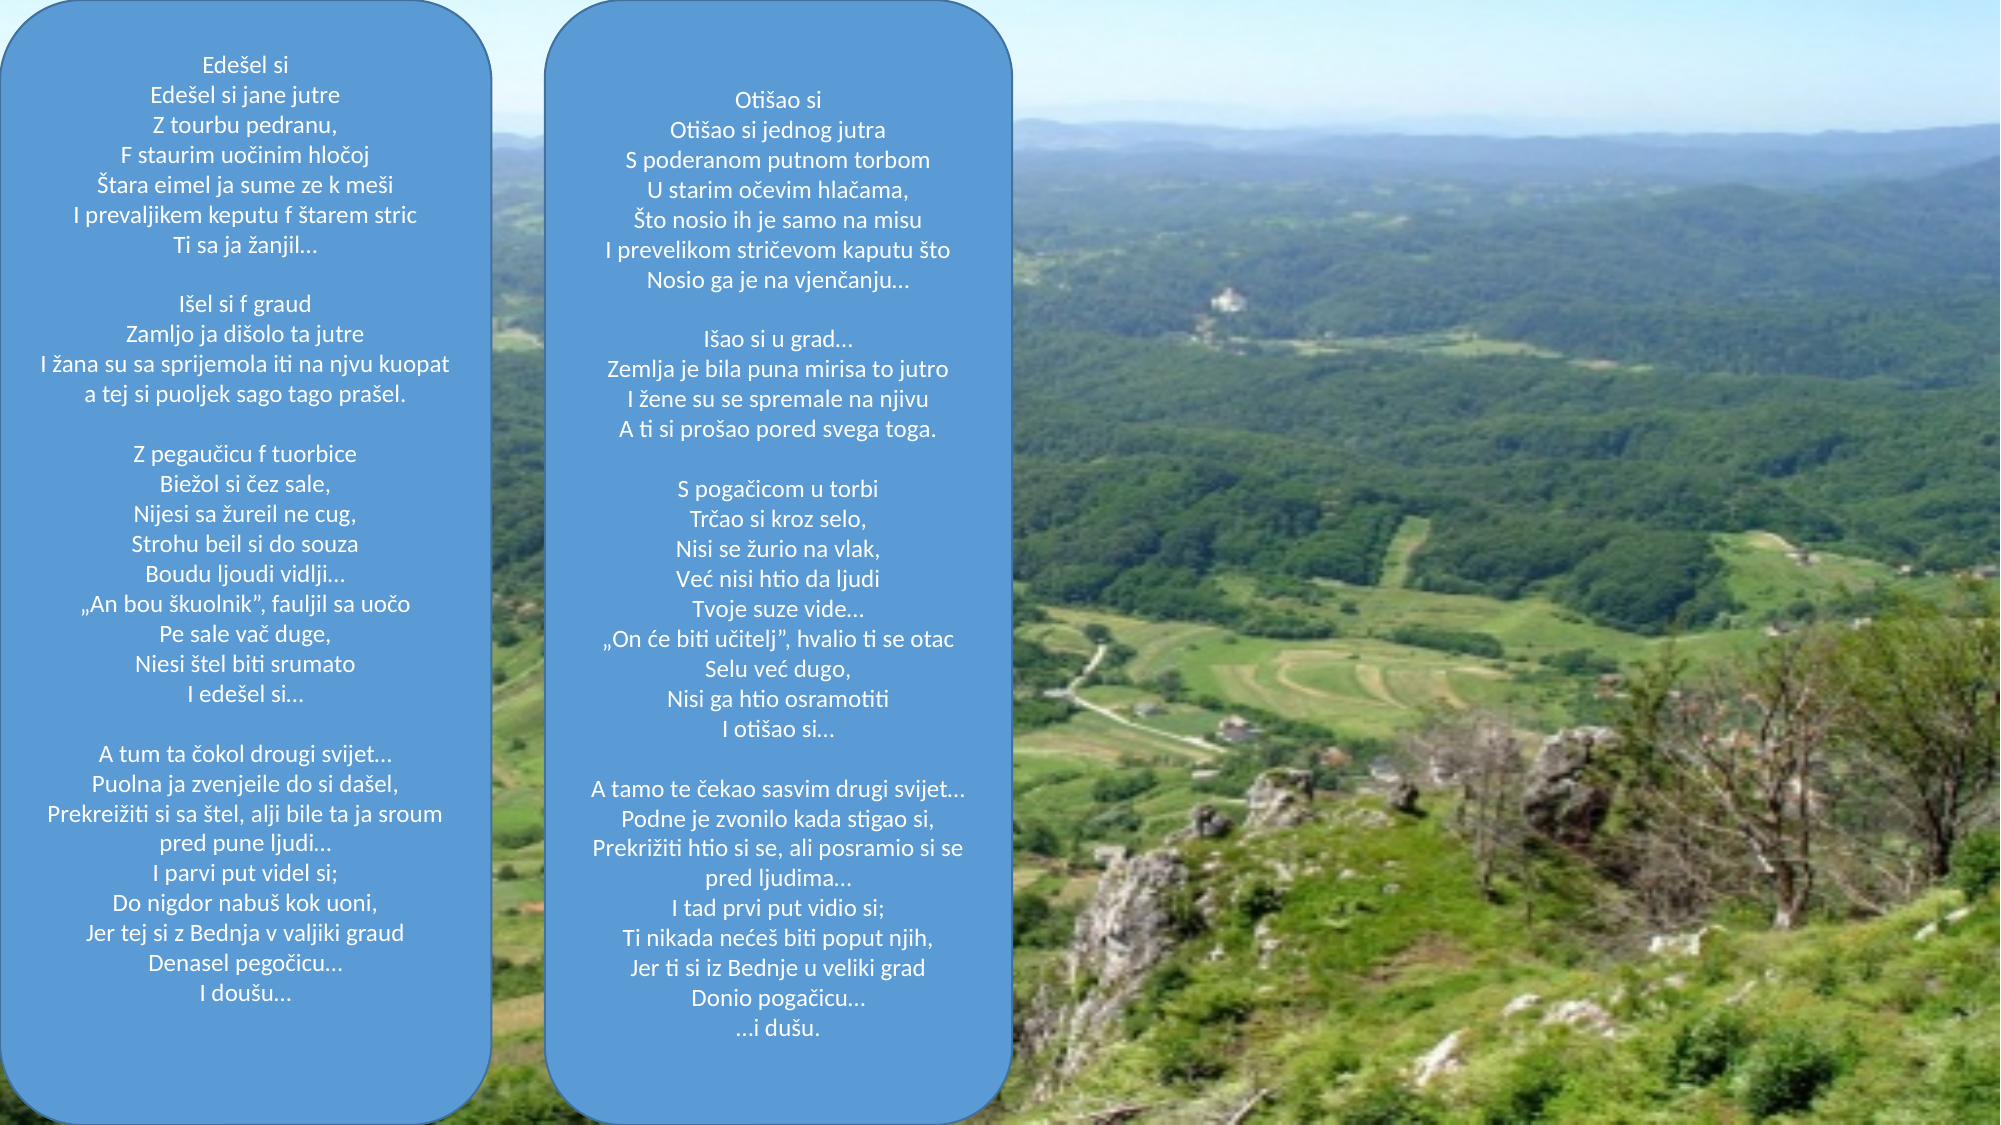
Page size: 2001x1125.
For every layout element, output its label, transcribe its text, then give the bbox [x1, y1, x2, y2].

text_box Otišao si Otišao si jednog jutra S poderanom putnom torbom U starim očevim hlačama, Što nosio ih je samo na misu I prevelikom stričevom kaputu što Nosio ga je na vjenčanju… Išao si u grad… Zemlja je bila puna mirisa to jutro I žene su se spremale na njivu A ti si prošao pored svega toga. S pogačicom u torbi Trčao si kroz selo, Nisi se žurio na vlak, Već nisi htio da ljudi Tvoje suze vide… „On će biti učitelj”, hvalio ti se otac Selu već dugo, Nisi ga htio osramotiti I otišao si… A tamo te čekao sasvim drugi svijet… Podne je zvonilo kada stigao si, Prekrižiti htio si se, ali posramio si se pred ljudima… I tad prvi put vidio si; Ti nikada nećeš biti poput njih, Jer ti si iz Bednje u veliki grad Donio pogačicu… …i dušu. [544, 0, 1013, 1125]
picture [947, 0, 2000, 1125]
picture [0, 0, 69, 68]
picture [0, 1057, 68, 1125]
picture [423, 0, 610, 1125]
text_box Edešel si Edešel si jane jutre Z tourbu pedranu, F staurim uočinim hločoj Štara eimel ja sume ze k meši I prevaljikem keputu f štarem stric Ti sa ja žanjil… Išel si f graud Zamljo ja dišolo ta jutre I žana su sa sprijemola iti na njvu kuopat a tej si puoljek sago tago prašel. Z pegaučicu f tuorbice Biežol si čez sale, Nijesi sa žureil ne cug, Strohu beil si do souza Boudu ljoudi vidlji… „An bou škuolnik”, fauljil sa uočo Pe sale vač duge, Niesi štel biti srumato I edešel si… A tum ta čokol drougi svijet… Puolna ja zvenjeile do si dašel, Prekreižiti si sa štel, alji bile ta ja sroum pred pune ljudi… I parvi put videl si; Do nigdor nabuš kok uoni, Jer tej si z Bednja v valjiki graud Denasel pegočicu… I doušu… [0, 0, 492, 1125]
